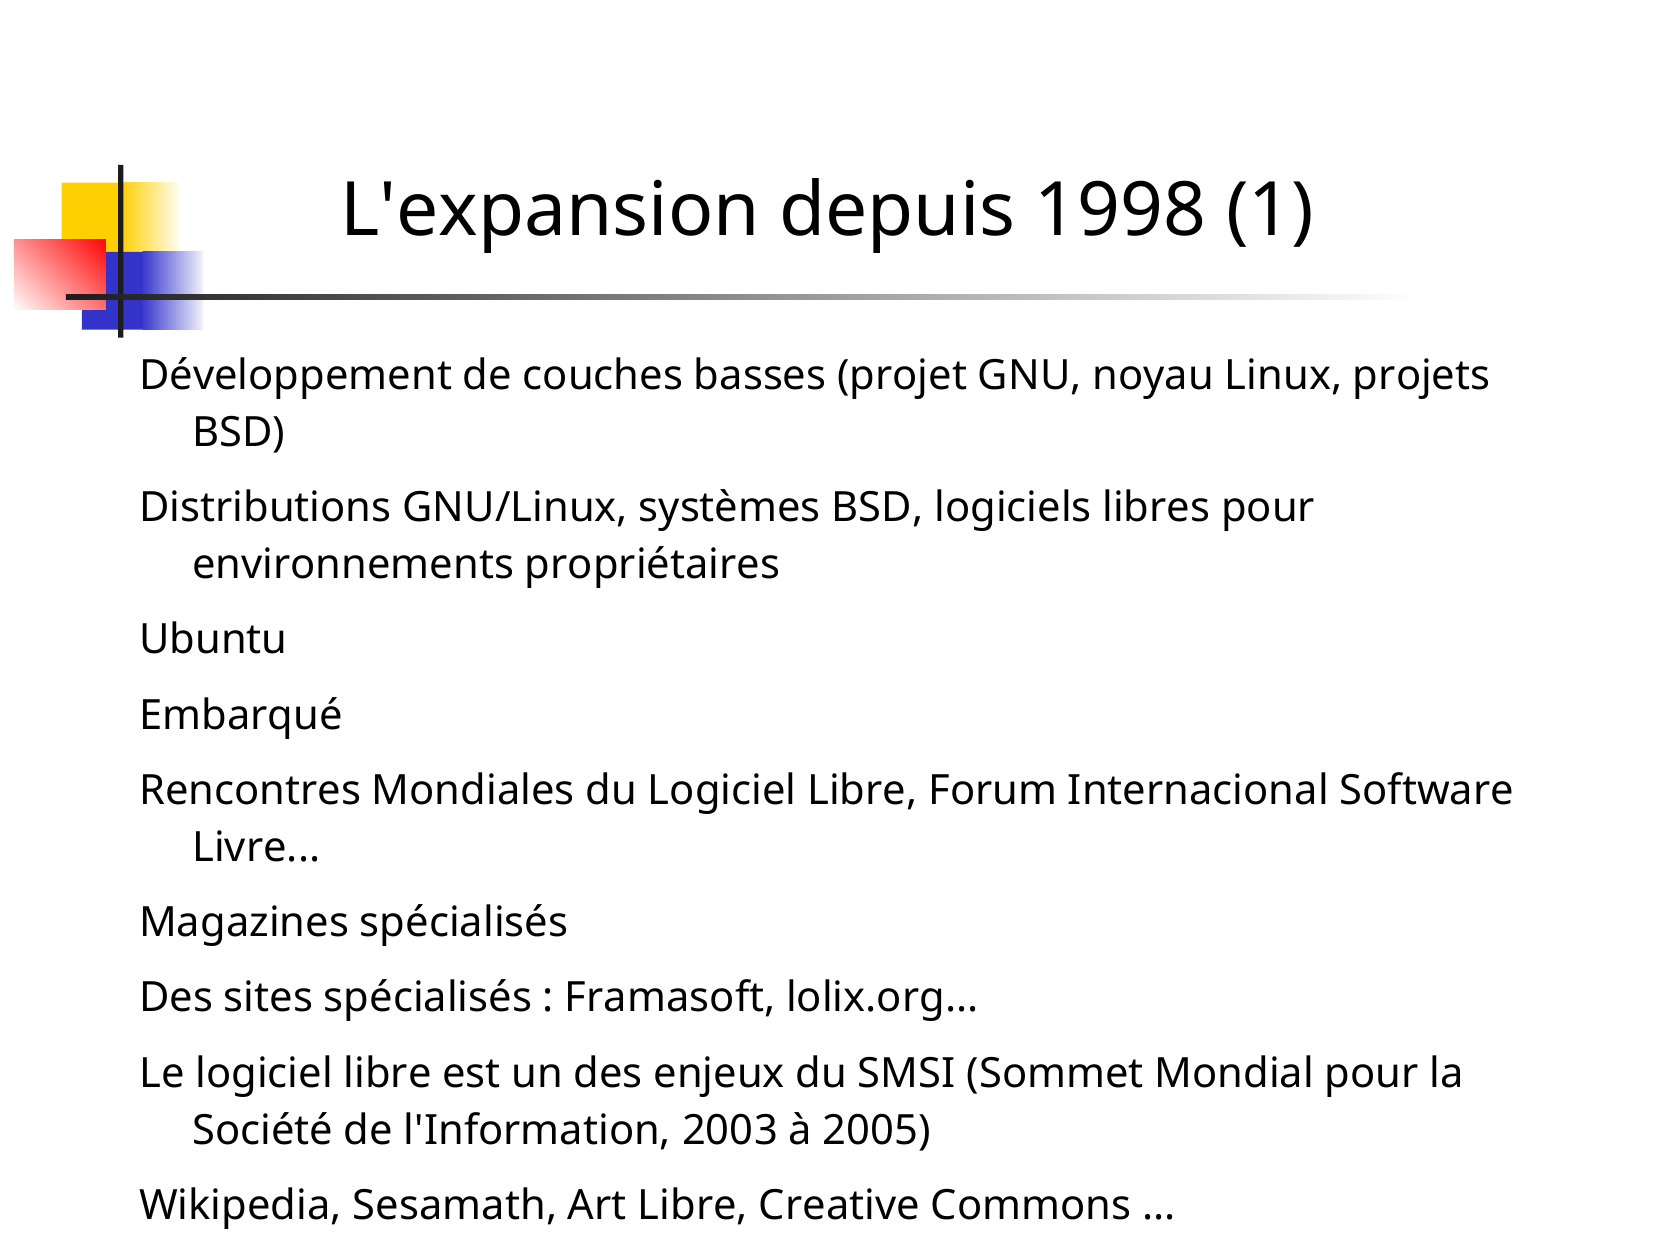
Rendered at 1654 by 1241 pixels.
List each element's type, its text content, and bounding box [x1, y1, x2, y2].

title L'expansion depuis 1998 (1) [121, 110, 1534, 303]
list Développement de couches basses (projet GNU, noyau Linux, projets BSD) Distributions GNU/Linux, systèmes BSD, logiciels libres pour environnements propriétaires Ubuntu Embarqué Rencontres Mondiales du Logiciel Libre, Forum Internacional Software Livre... Magazines spécialisés Des sites spécialisés : Framasoft, lolix.org... Le logiciel libre est un des enjeux du SMSI (Sommet Mondial pour la Société de l'Information, 2003 à 2005) Wikipedia, Sesamath, Art Libre, Creative Commons ... [121, 344, 1534, 1151]
